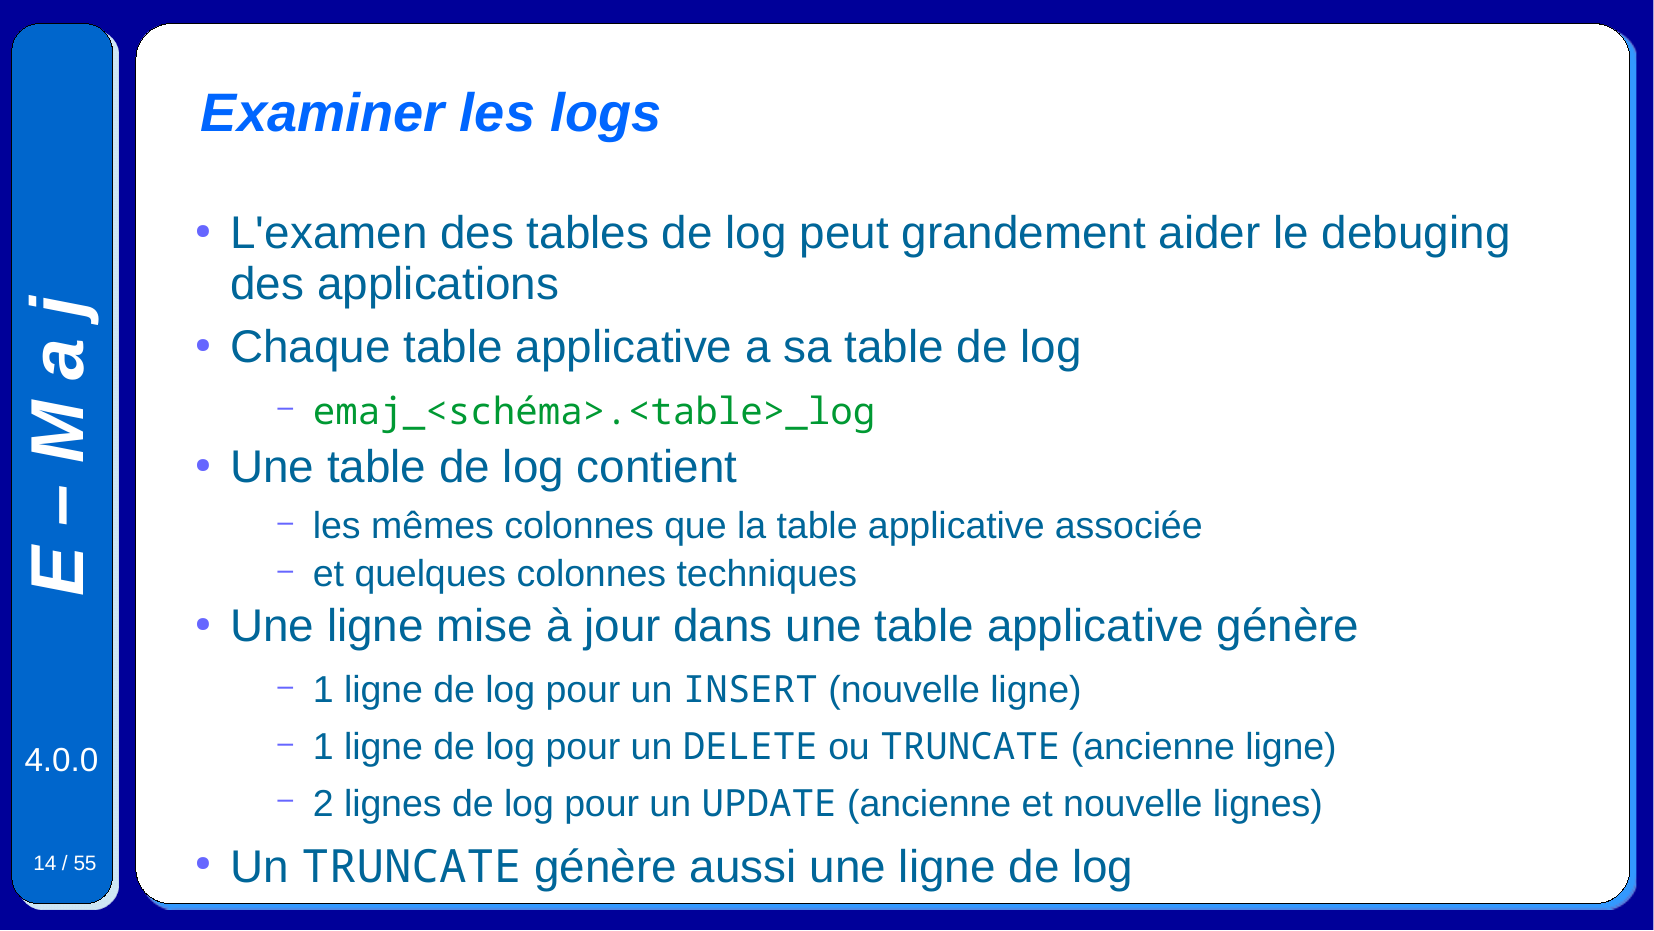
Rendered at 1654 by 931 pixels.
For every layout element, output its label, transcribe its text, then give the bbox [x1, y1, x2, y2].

list L'examen des tables de log peut grandement aider le debuging des applications Chaque table applicative a sa table de log emaj_<schéma>.<table>_log Une table de log contient les mêmes colonnes que la table applicative associée et quelques colonnes techniques Une ligne mise à jour dans une table applicative génère 1 ligne de log pour un INSERT (nouvelle ligne) 1 ligne de log pour un DELETE ou TRUNCATE (ancienne ligne) 2 lignes de log pour un UPDATE (ancienne et nouvelle lignes) Un TRUNCATE génère aussi une ligne de log [177, 206, 1587, 867]
title Examiner les logs [200, 34, 1575, 191]
